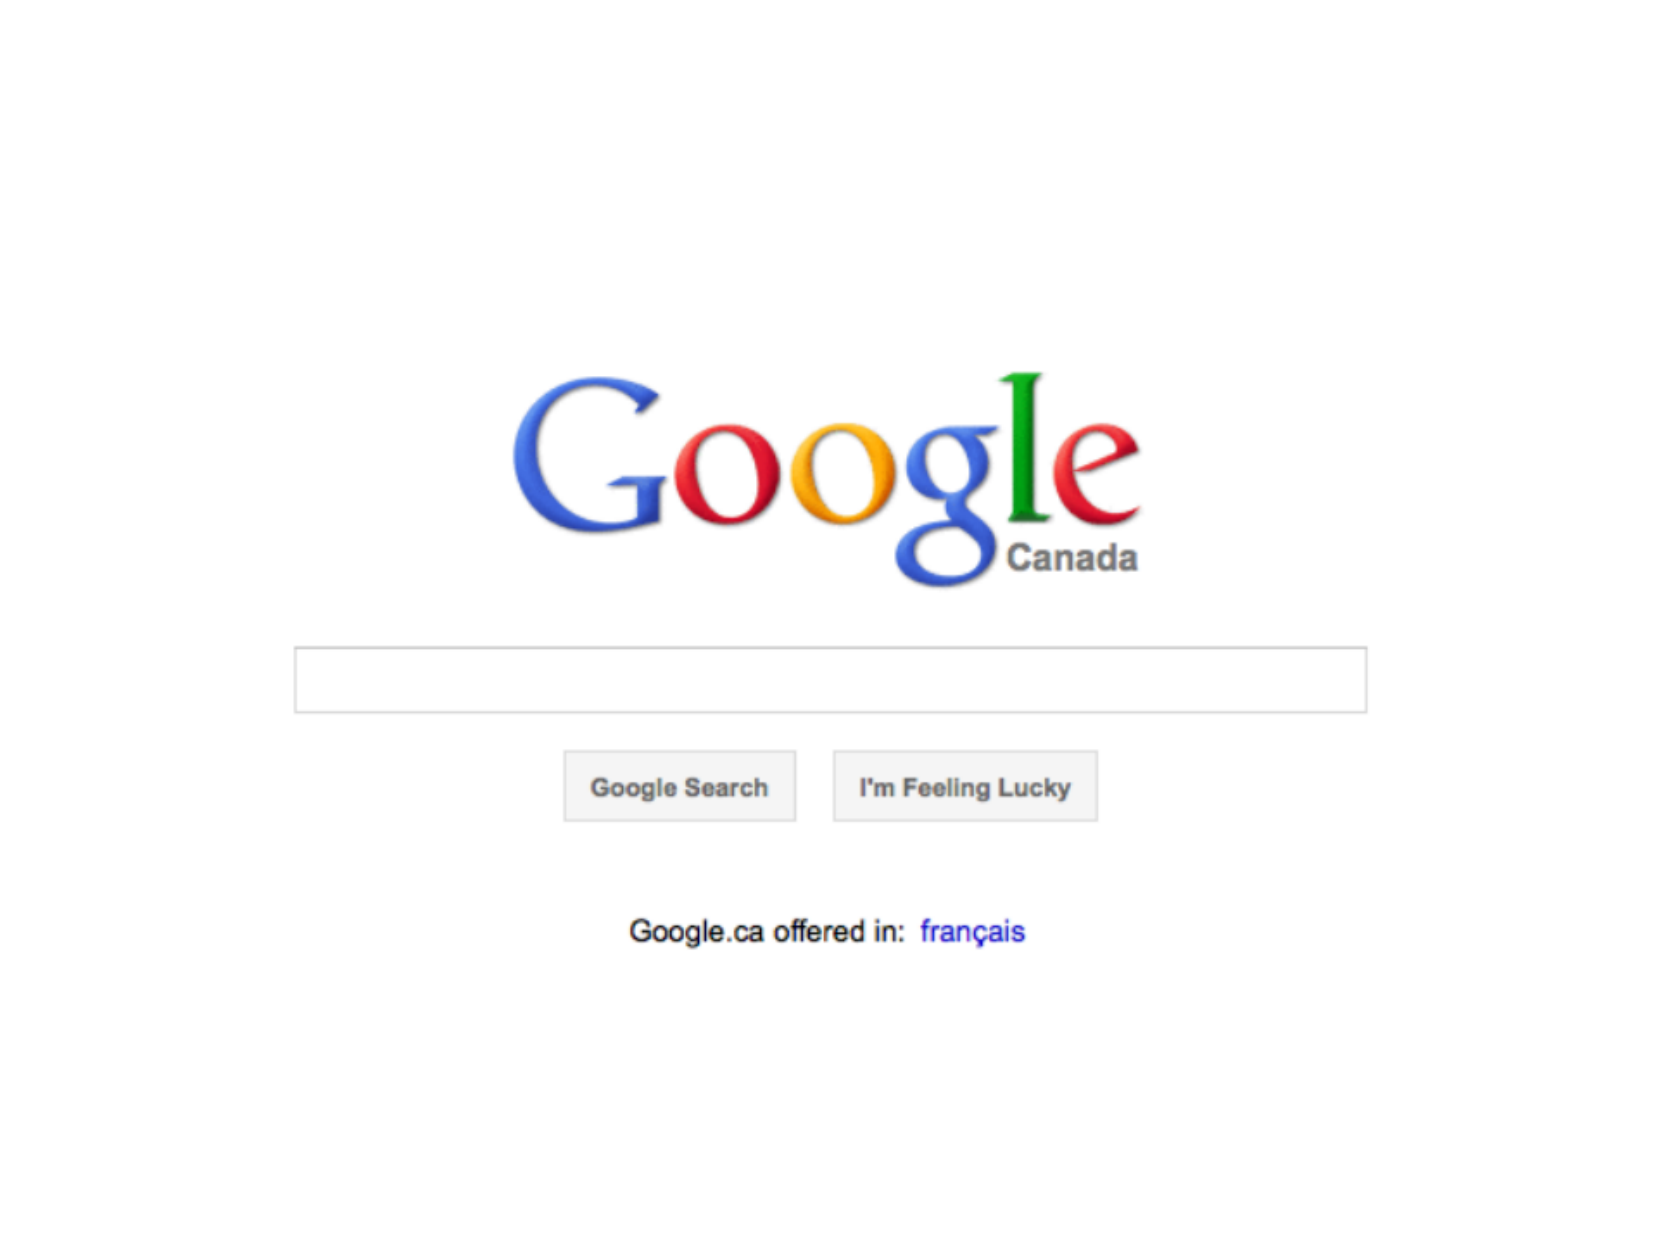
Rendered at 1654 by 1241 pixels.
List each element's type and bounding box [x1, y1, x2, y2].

picture [85, 230, 1585, 1062]
